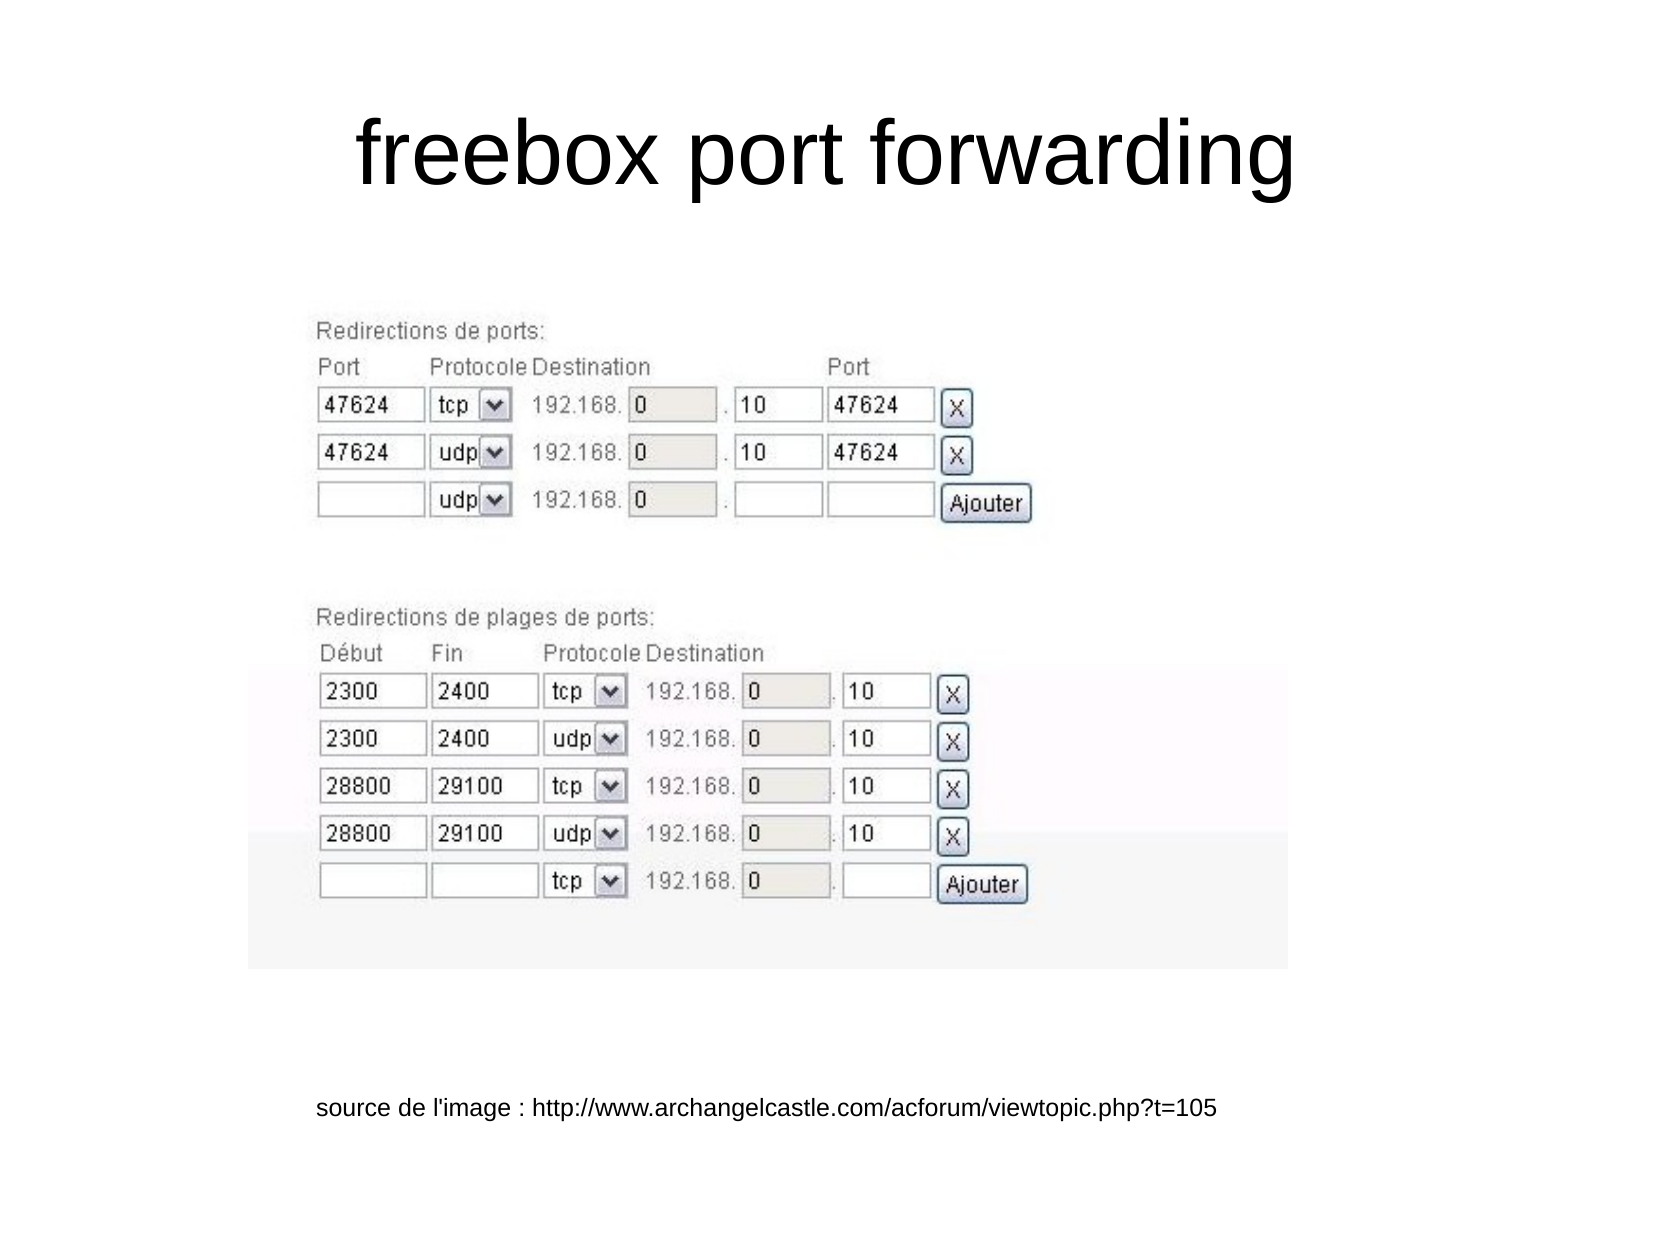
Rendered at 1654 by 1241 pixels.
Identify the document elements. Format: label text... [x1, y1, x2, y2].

text_box source de l'image : http://www.archangelcastle.com/acforum/viewtopic.php?t=105 [301, 1086, 1235, 1130]
picture [248, 256, 1288, 969]
title freebox port forwarding [82, 49, 1571, 257]
